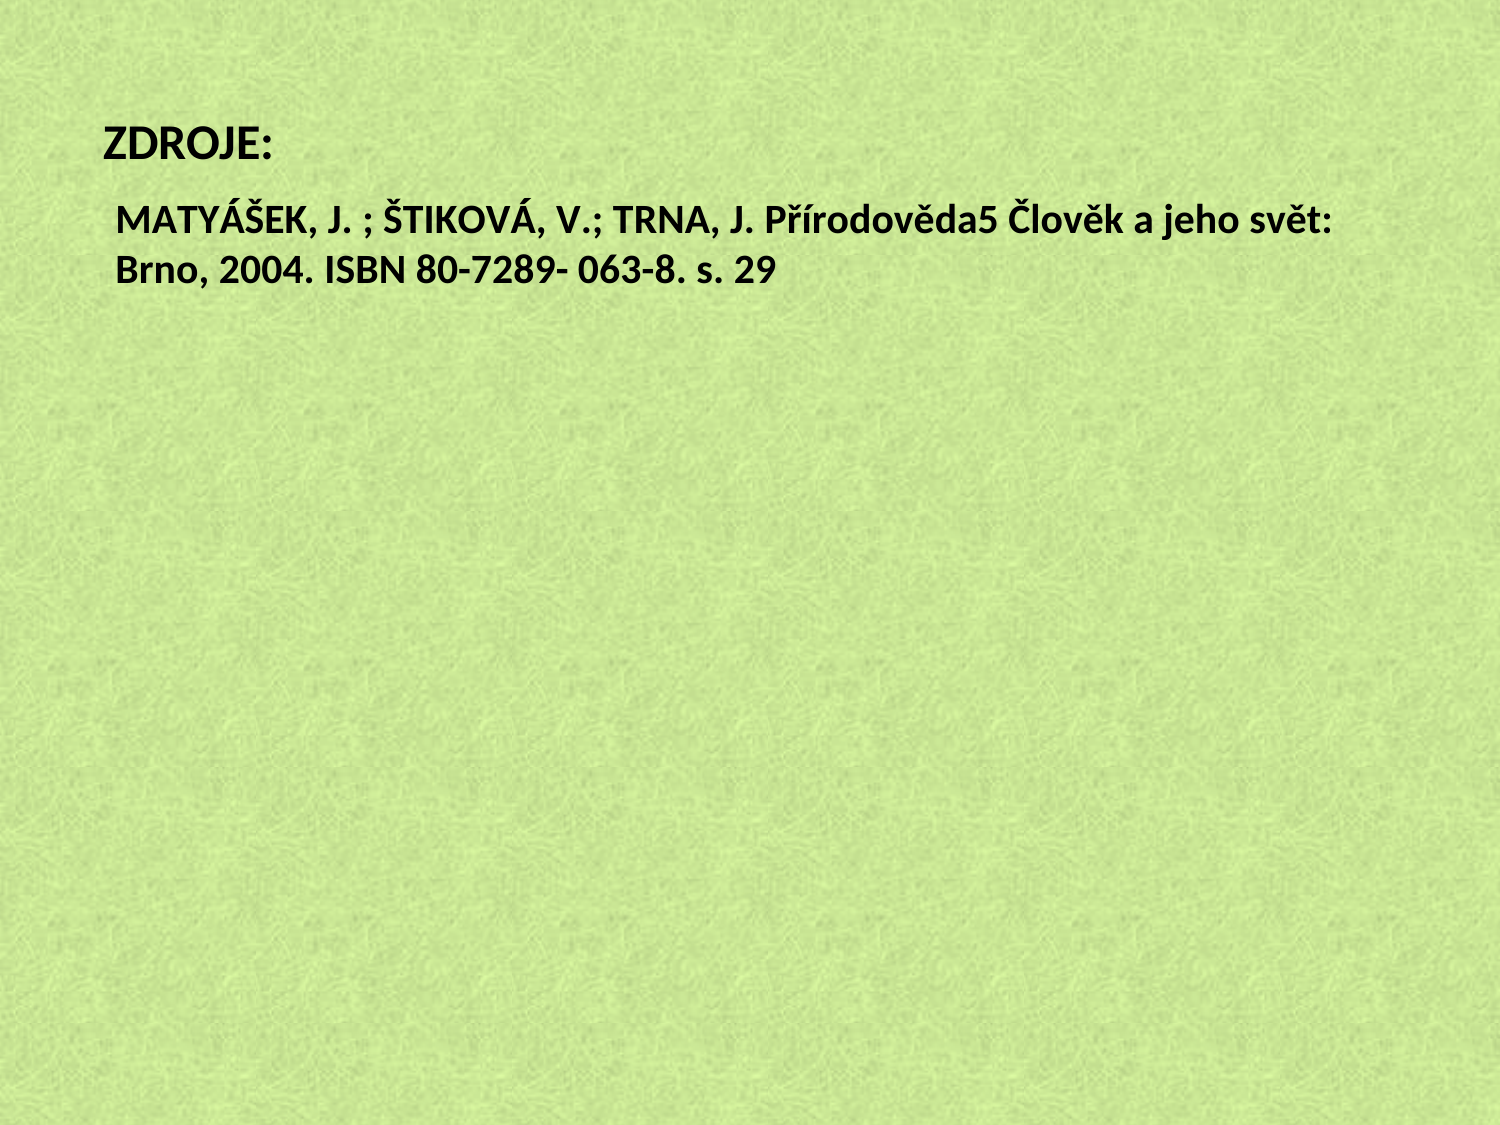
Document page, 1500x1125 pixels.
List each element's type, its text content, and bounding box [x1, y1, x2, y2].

text_box ZDROJE: [88, 101, 597, 178]
text_box MATYÁŠEK, J. ; ŠTIKOVÁ, V.; TRNA, J. Přírodověda5 Člověk a jeho svět: Brno, 2004. ISBN 80-7289- 063-8. s. 29 [100, 184, 1412, 300]
